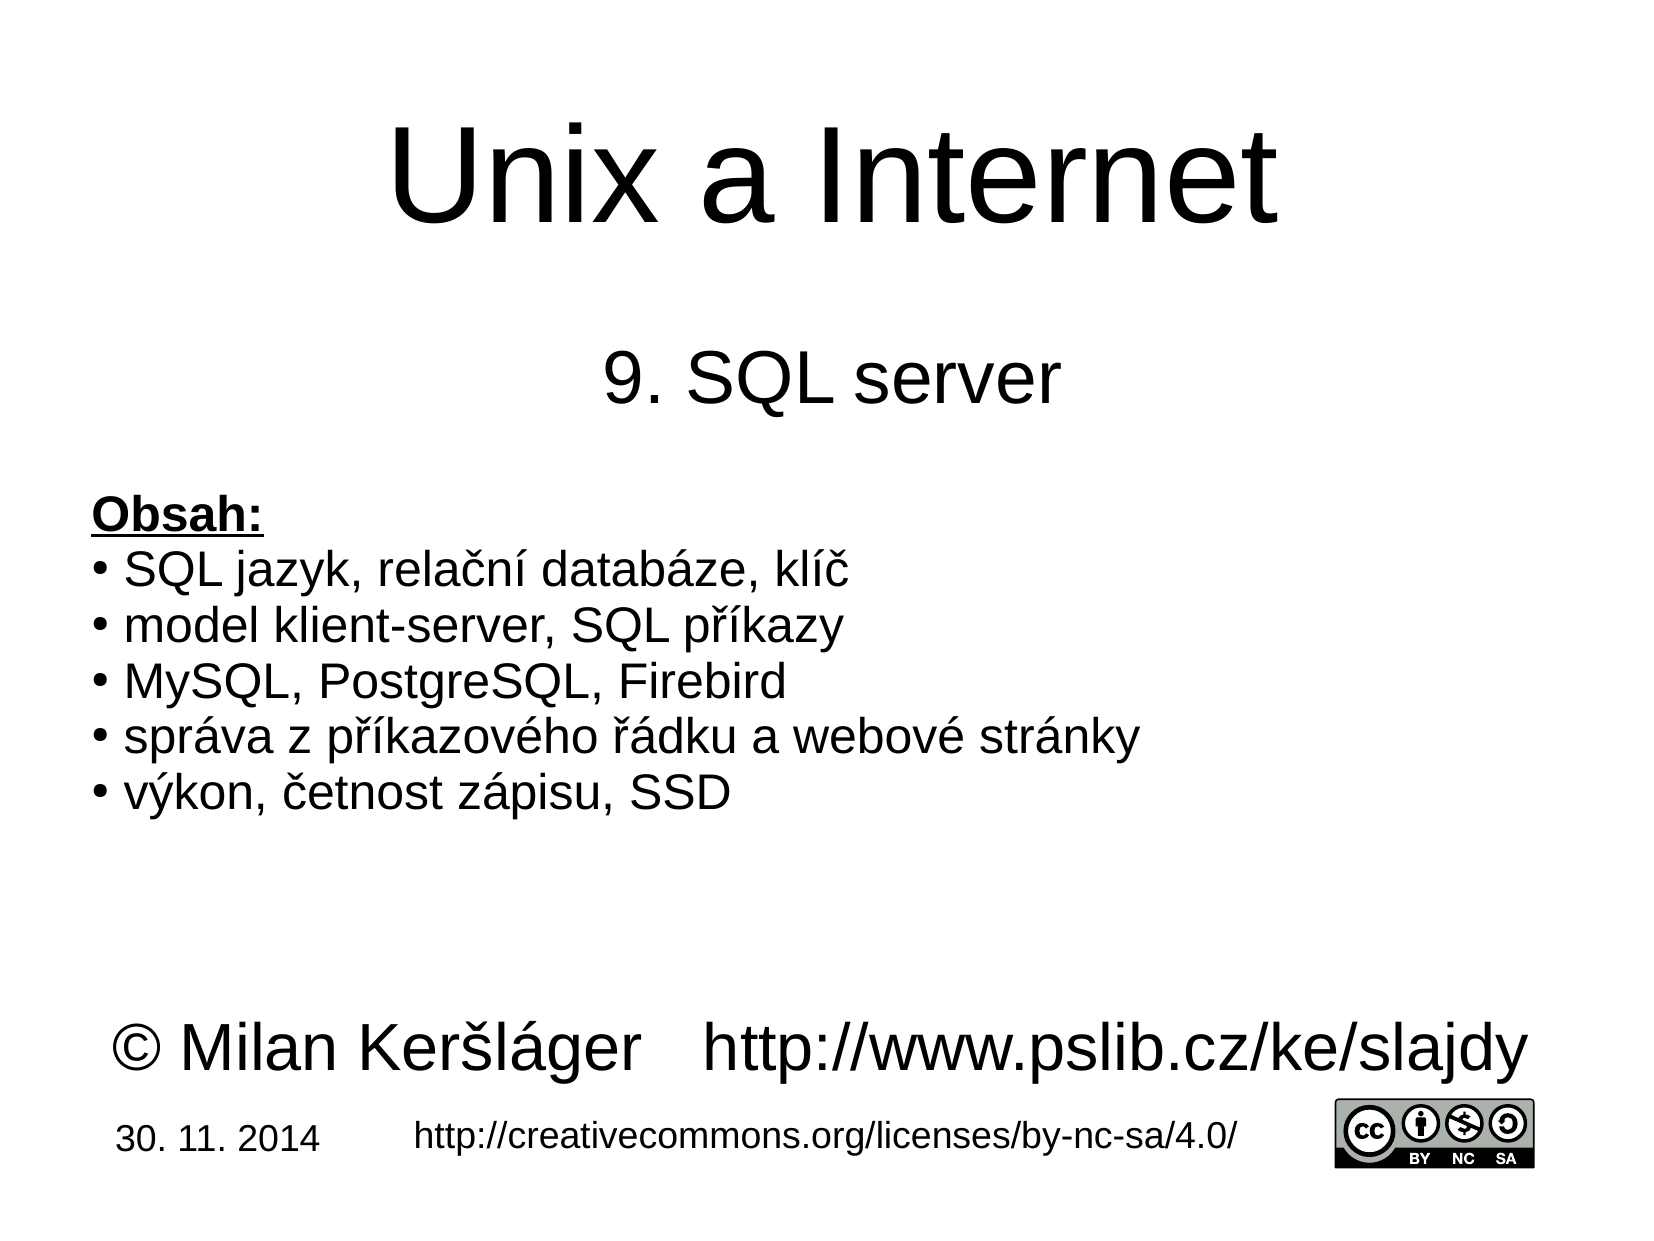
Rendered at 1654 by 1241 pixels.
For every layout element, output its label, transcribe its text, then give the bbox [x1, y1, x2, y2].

text_box http://creativecommons.org/licenses/by-nc-sa/4.0/ [339, 1107, 1313, 1165]
text_box 30. 11. 2014 [100, 1110, 355, 1168]
title Unix a Internet 9. SQL server [88, 56, 1577, 461]
list © Milan Keršláger http://www.pslib.cz/ke/slajdy [76, 1009, 1565, 1087]
picture [1334, 1098, 1535, 1169]
text_box Obsah: SQL jazyk, relační databáze, klíč model klient-server, SQL příkazy MySQL, PostgreSQL, Firebird správa z příkazového řádku a webové stránky výkon, četnost zápisu, SSD [76, 478, 1583, 828]
